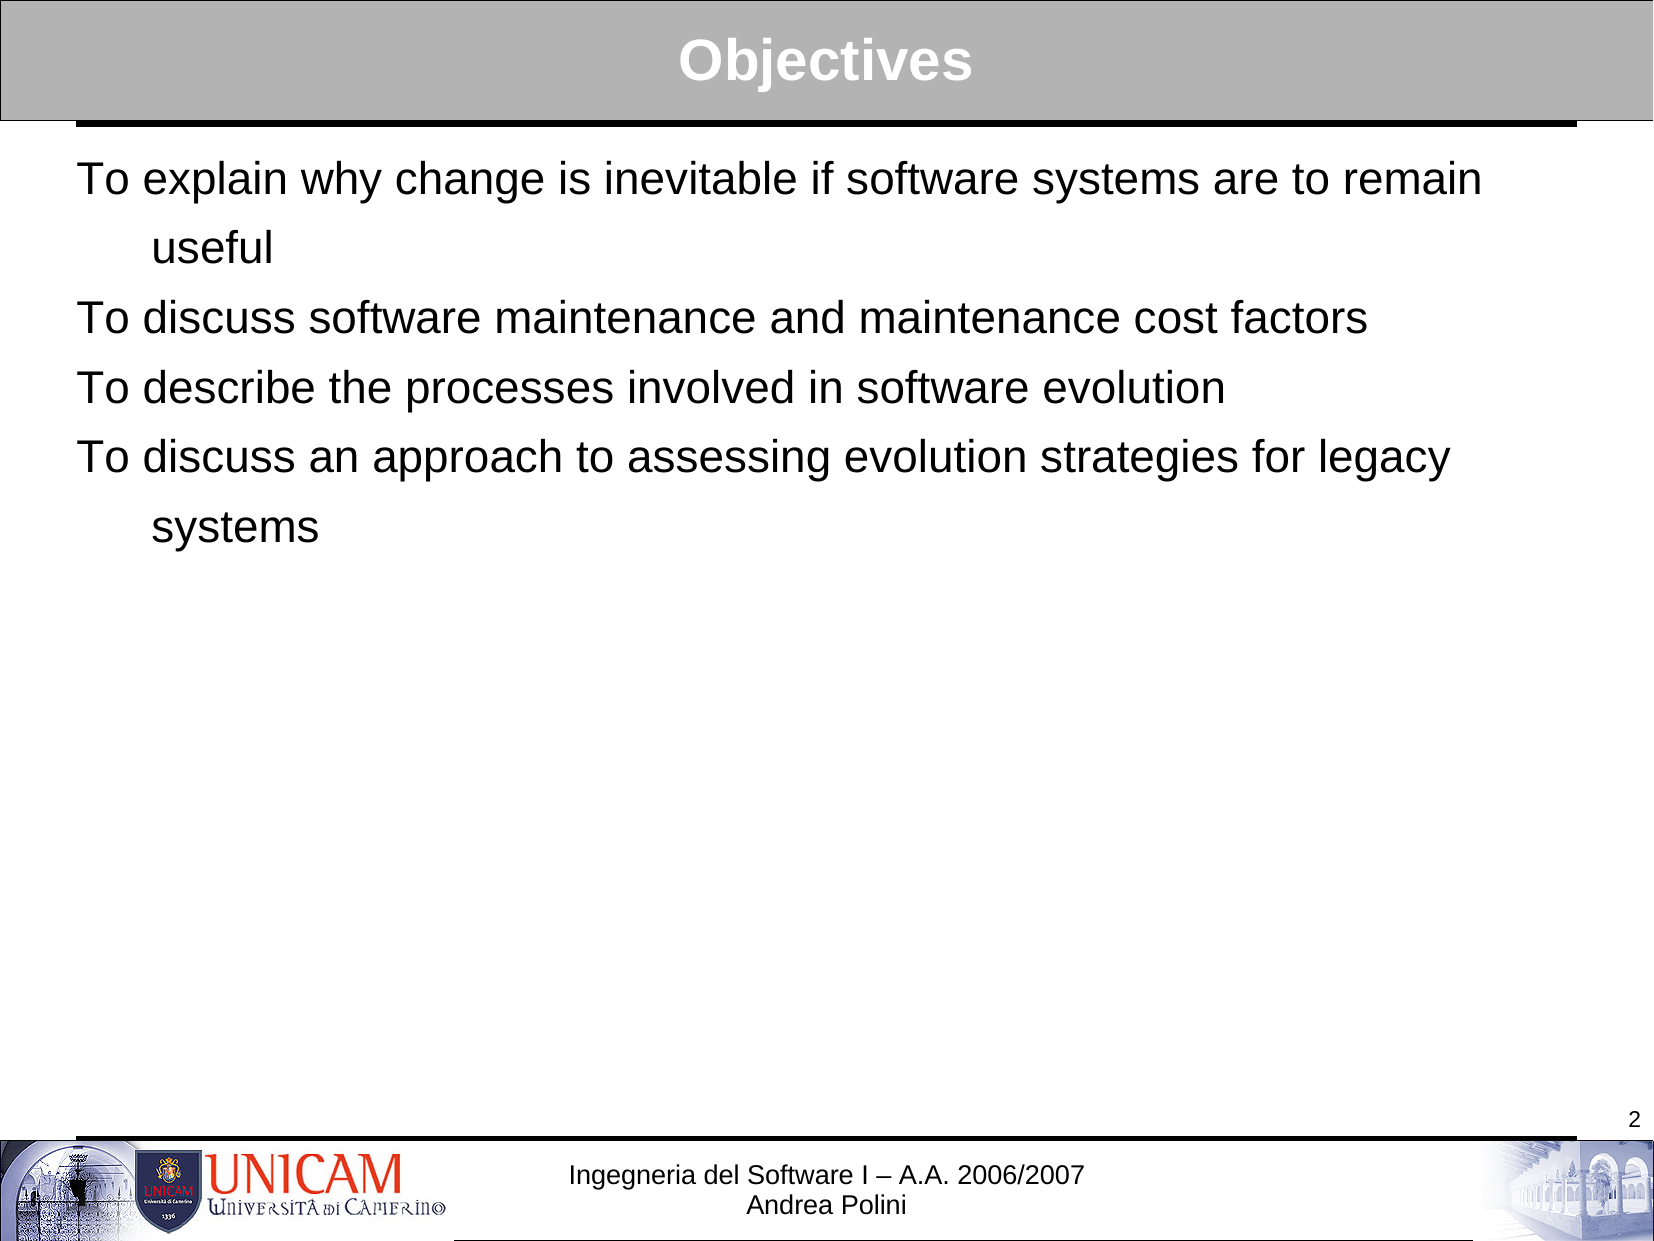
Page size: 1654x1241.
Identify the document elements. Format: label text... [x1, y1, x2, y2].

list To explain why change is inevitable if software systems are to remain useful To discuss software maintenance and maintenance cost factors To describe the processes involved in software evolution To discuss an approach to assessing evolution strategies for legacy systems [76, 152, 1577, 671]
picture [0, 1141, 454, 1241]
picture [1473, 1141, 1654, 1241]
title Objectives [0, 0, 1653, 121]
